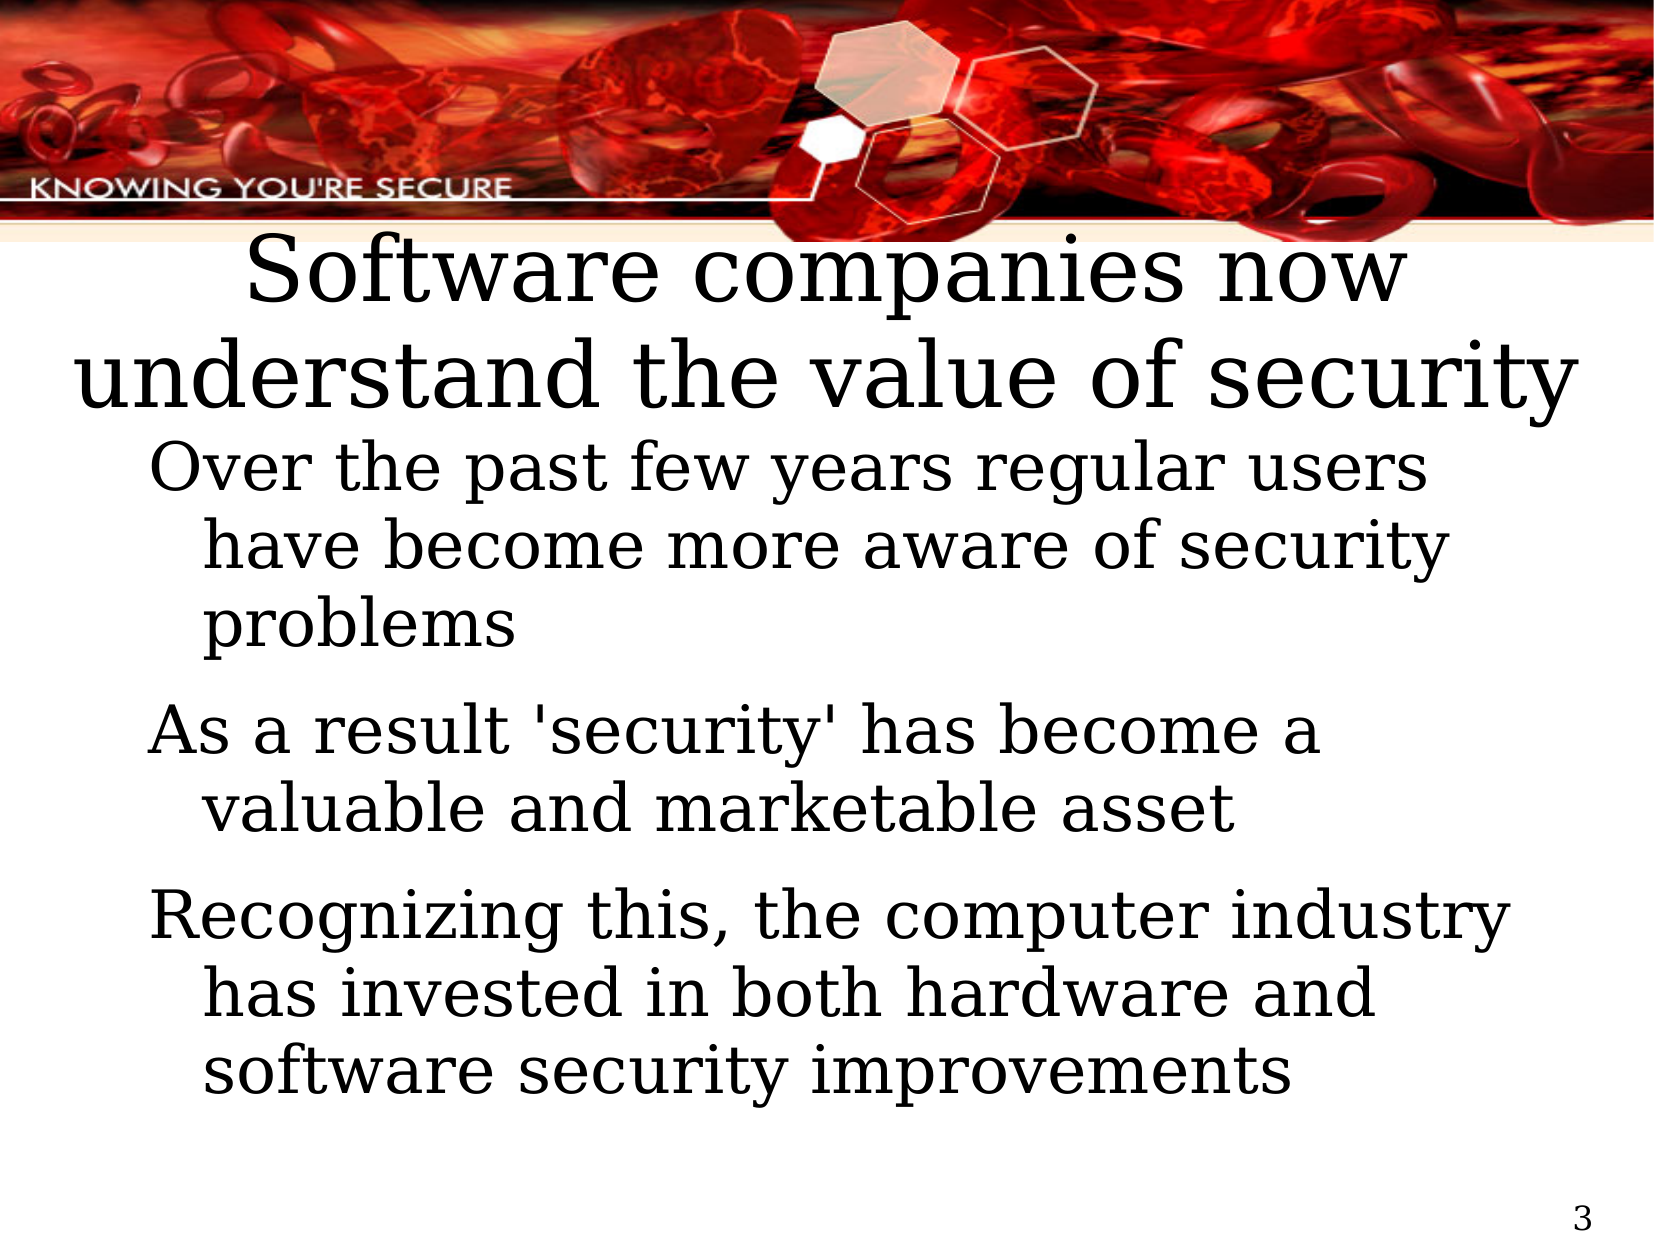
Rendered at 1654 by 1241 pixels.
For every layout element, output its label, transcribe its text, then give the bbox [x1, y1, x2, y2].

picture [0, 0, 1654, 215]
title Software companies now understand the value of security [0, 215, 1654, 430]
list Over the past few years regular users have become more aware of security problems As a result 'security' has become a valuable and marketable asset Recognizing this, the computer industry has invested in both hardware and software security improvements [131, 428, 1544, 1123]
